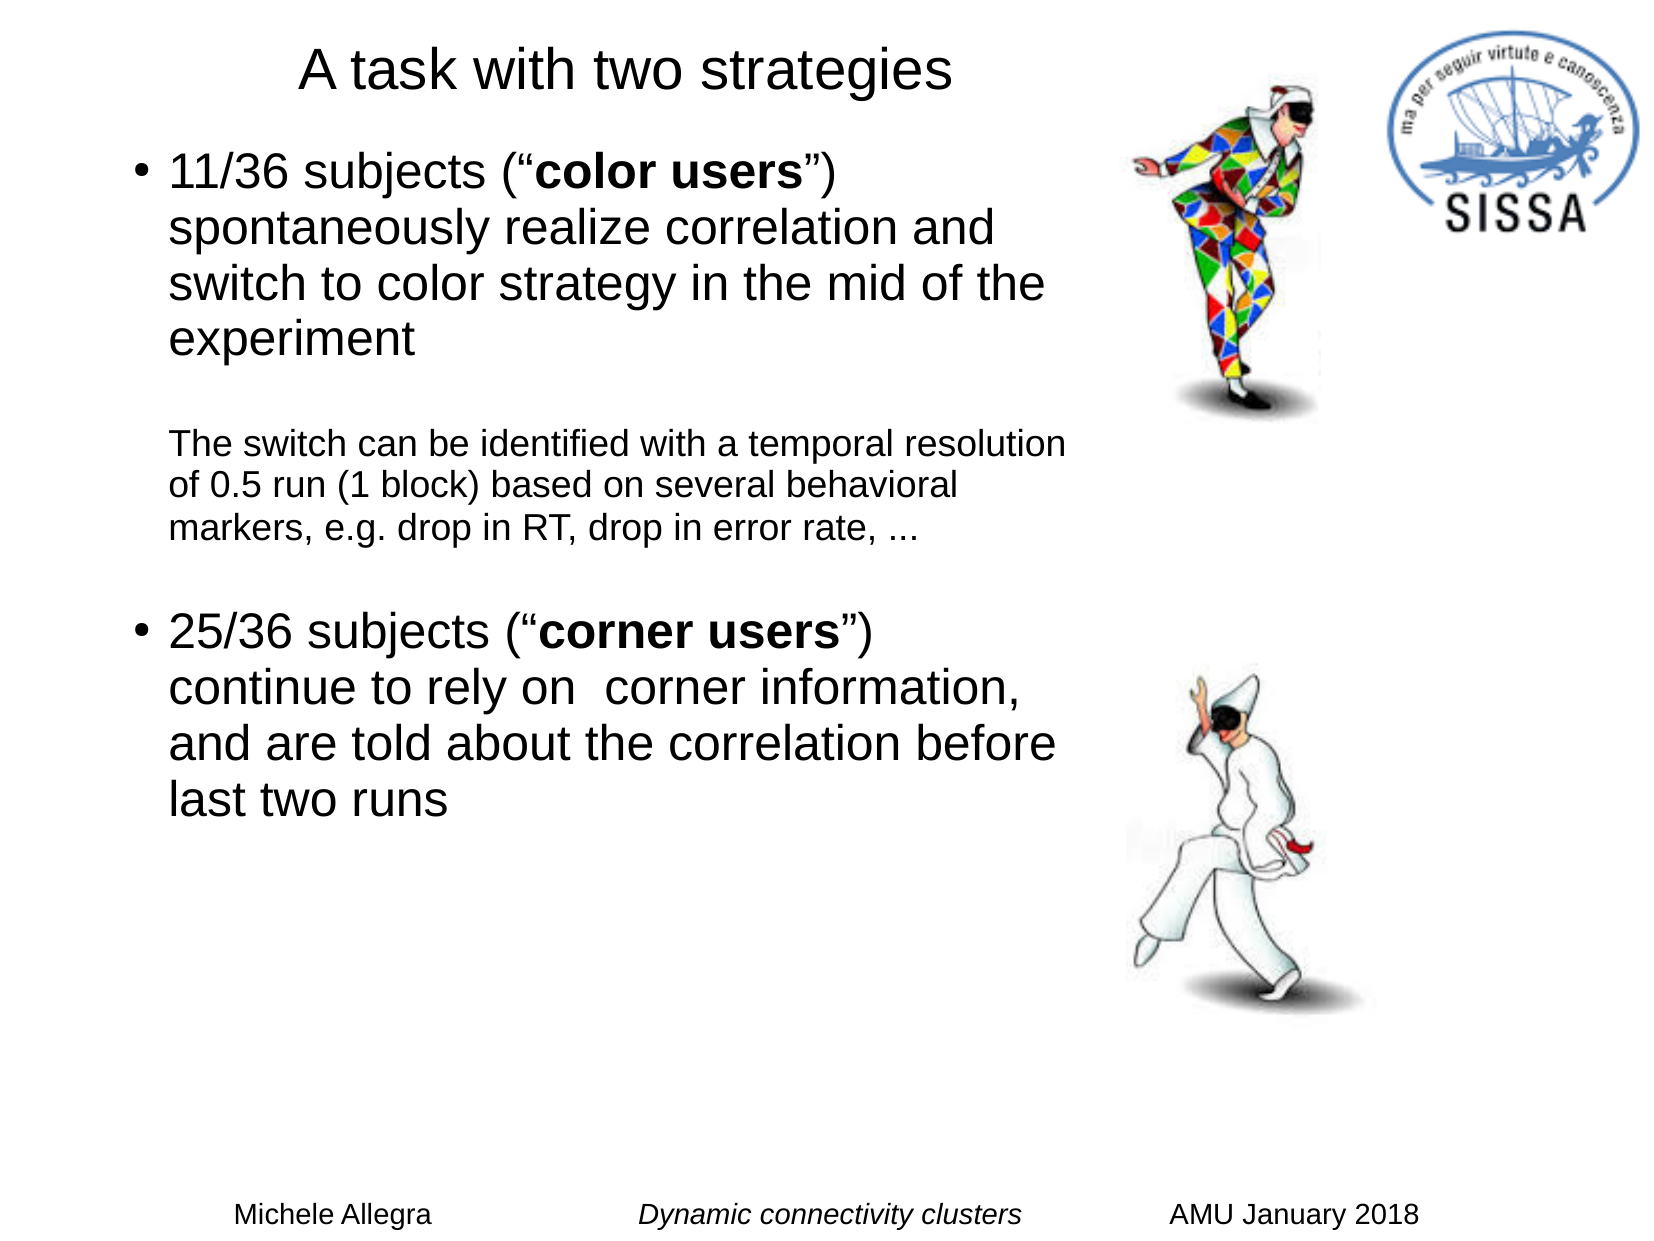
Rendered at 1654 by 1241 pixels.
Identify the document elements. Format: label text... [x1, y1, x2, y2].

picture [1126, 647, 1392, 1038]
picture [1068, 57, 1321, 447]
text_box 11/36 subjects (“color users”) spontaneously realize correlation and switch to color strategy in the mid of the experiment The switch can be identified with a temporal resolution of 0.5 run (1 block) based on several behavioral markers, e.g. drop in RT, drop in error rate, ... 25/36 subjects (“corner users”) continue to rely on corner information, and are told about the correlation before last two runs [118, 154, 1087, 1007]
title A task with two strategies [82, 0, 1171, 154]
title Michele Allegra Dynamic connectivity clusters AMU January 2018 [82, 1177, 1572, 1241]
picture [1372, 27, 1654, 238]
